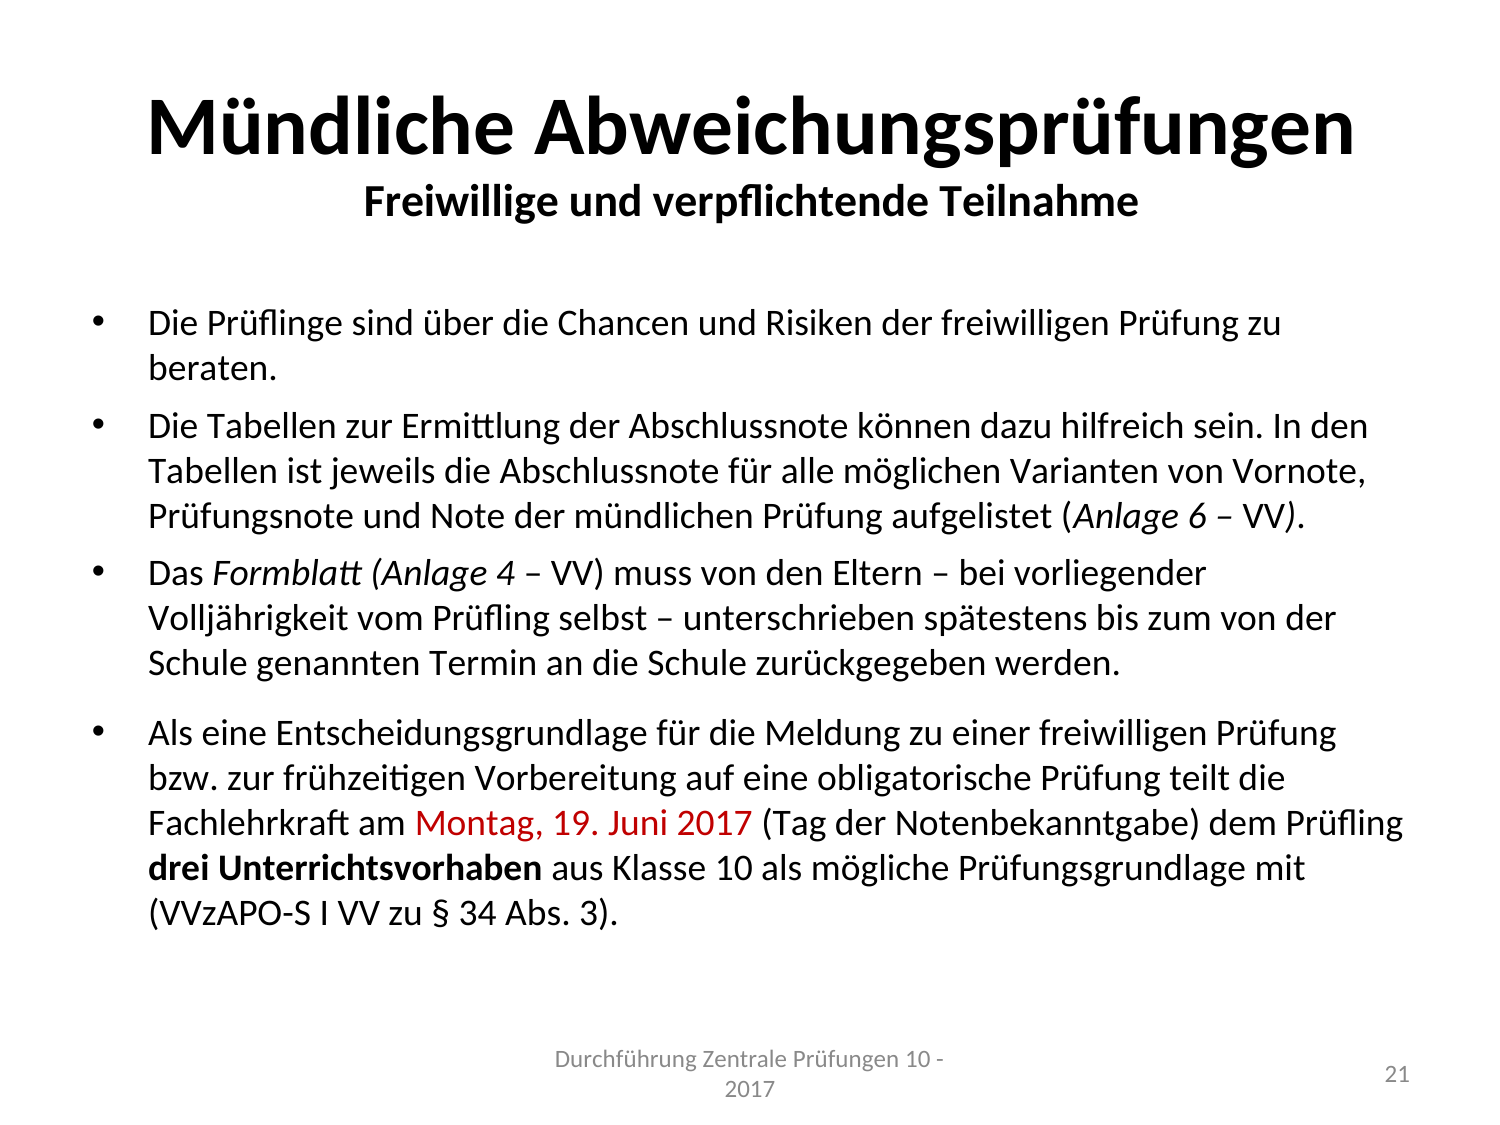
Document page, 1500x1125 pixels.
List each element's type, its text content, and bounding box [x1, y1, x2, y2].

text_box <Foliennummer> [1074, 1042, 1426, 1103]
list Die Prüflinge sind über die Chancen und Risiken der freiwilligen Prüfung zu beraten. Die Tabellen zur Ermittlung der Abschlussnote können dazu hilfreich sein. In den Tabellen ist jeweils die Abschlussnote für alle möglichen Varianten von Vornote, Prüfungsnote und Note der mündlichen Prüfung aufgelistet (Anlage 6 – VV). Das Formblatt (Anlage 4 – VV) muss von den Eltern – bei vorliegender Volljährigkeit vom Prüfling selbst – unterschrieben spätestens bis zum von der Schule genannten Termin an die Schule zurückgegeben werden. Als eine Entscheidungsgrundlage für die Meldung zu einer freiwilligen Prüfung bzw. zur frühzeitigen Vorbereitung auf eine obligatorische Prüfung teilt die Fachlehrkraft am Montag, 19. Juni 2017 (Tag der Notenbekanntgabe) dem Prüfling drei Unterrichtsvorhaben aus Klasse 10 als mögliche Prüfungsgrundlage mit (VVzAPO-S I VV zu § 34 Abs. 3). [76, 290, 1427, 1034]
text_box Durchführung Zentrale Prüfungen 10 - 2017 [512, 1042, 988, 1103]
title Mündliche Abweichungsprüfungen Freiwillige und verpflichtende Teilnahme [76, 54, 1427, 243]
